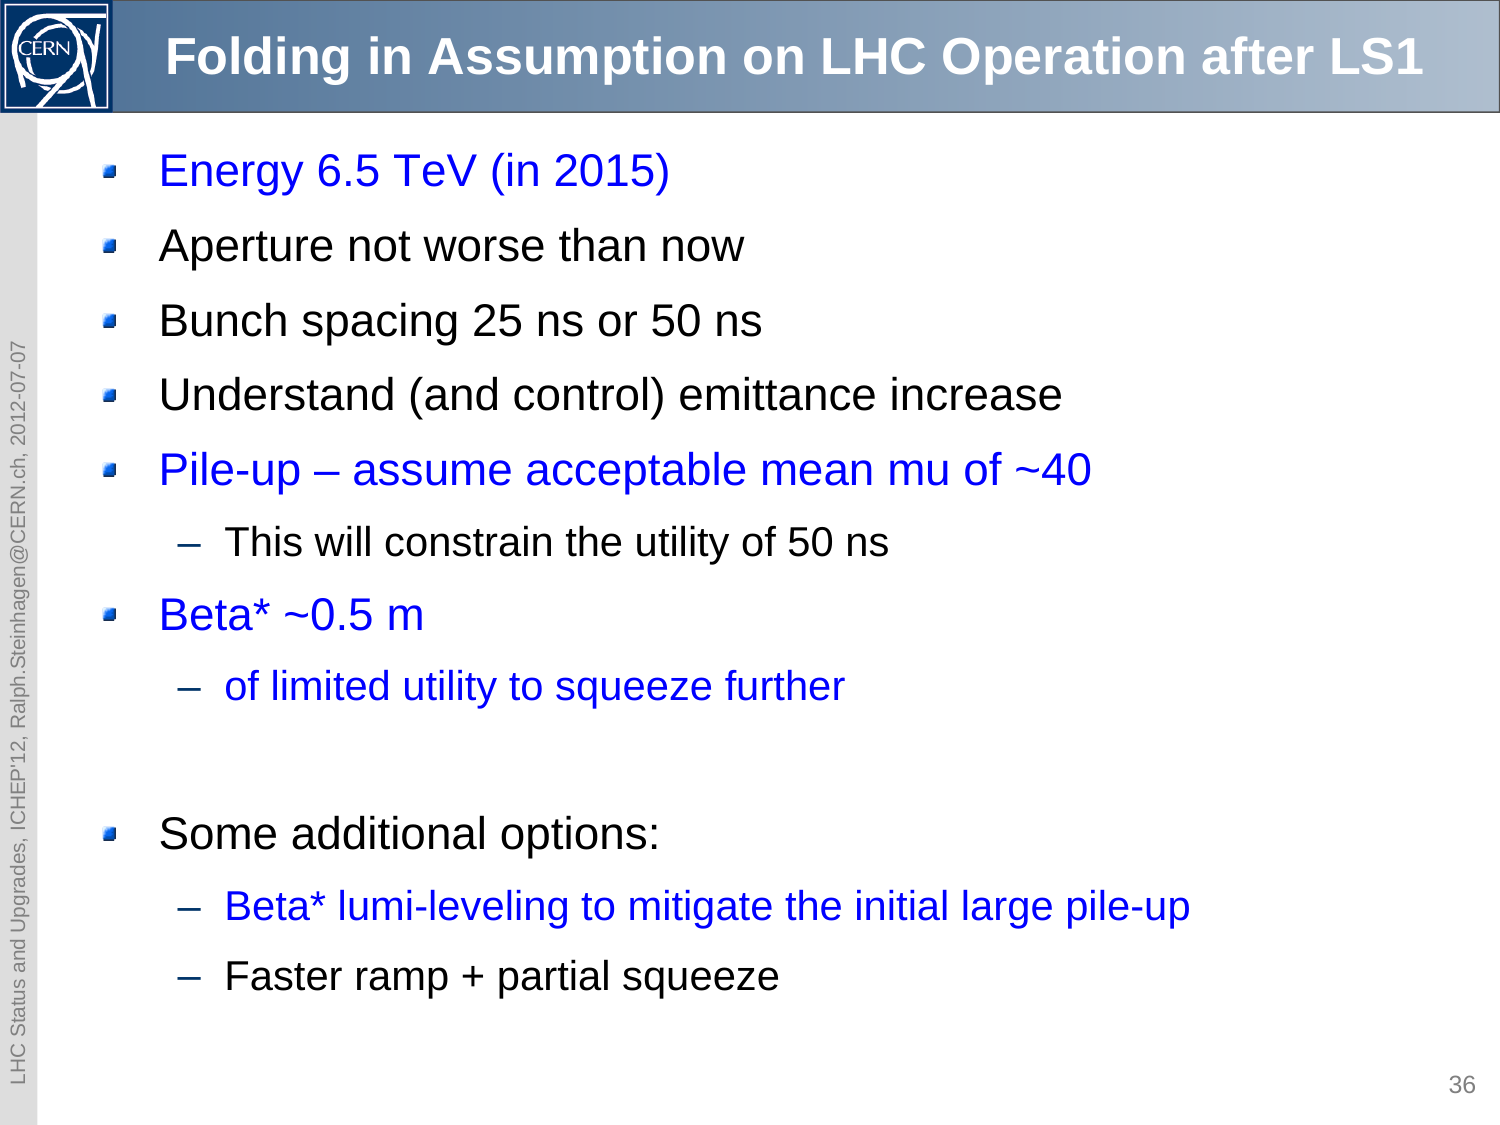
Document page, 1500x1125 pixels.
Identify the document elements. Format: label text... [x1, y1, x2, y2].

list Energy 6.5 TeV (in 2015) Aperture not worse than now Bunch spacing 25 ns or 50 ns Understand (and control) emittance increase Pile-up – assume acceptable mean mu of ~40 This will constrain the utility of 50 ns Beta* ~0.5 m of limited utility to squeeze further Some additional options: Beta* lumi-leveling to mitigate the initial large pile-up Faster ramp + partial squeeze [87, 137, 1438, 1030]
title Folding in Assumption on LHC Operation after LS1 [150, 0, 1471, 113]
picture [0, 0, 113, 113]
